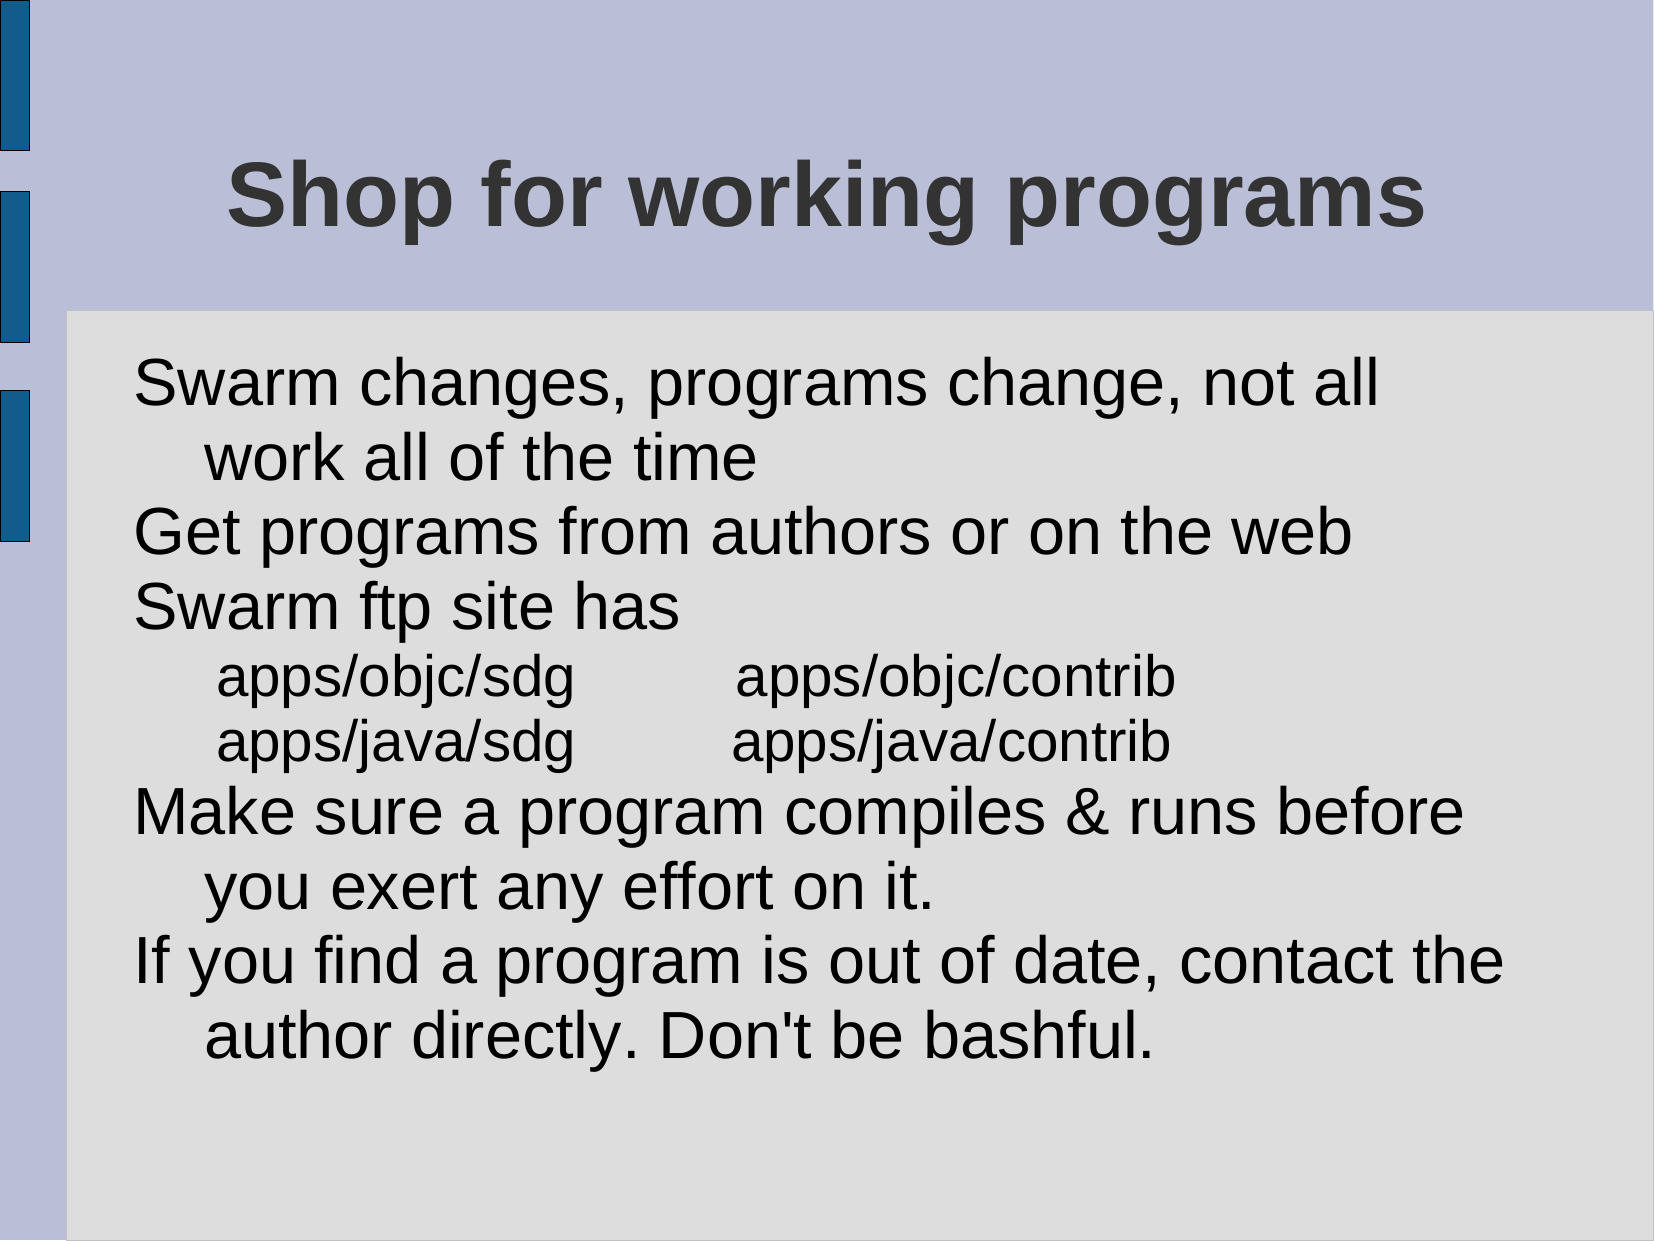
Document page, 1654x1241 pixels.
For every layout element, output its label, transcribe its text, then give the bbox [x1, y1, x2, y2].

list Swarm changes, programs change, not all work all of the time Get programs from authors or on the web Swarm ftp site has apps/objc/sdg apps/objc/contrib apps/java/sdg apps/java/contrib Make sure a program compiles & runs before you exert any effort on it. If you find a program is out of date, contact the author directly. Don't be bashful. [121, 344, 1534, 1127]
title Shop for working programs [121, 91, 1534, 299]
